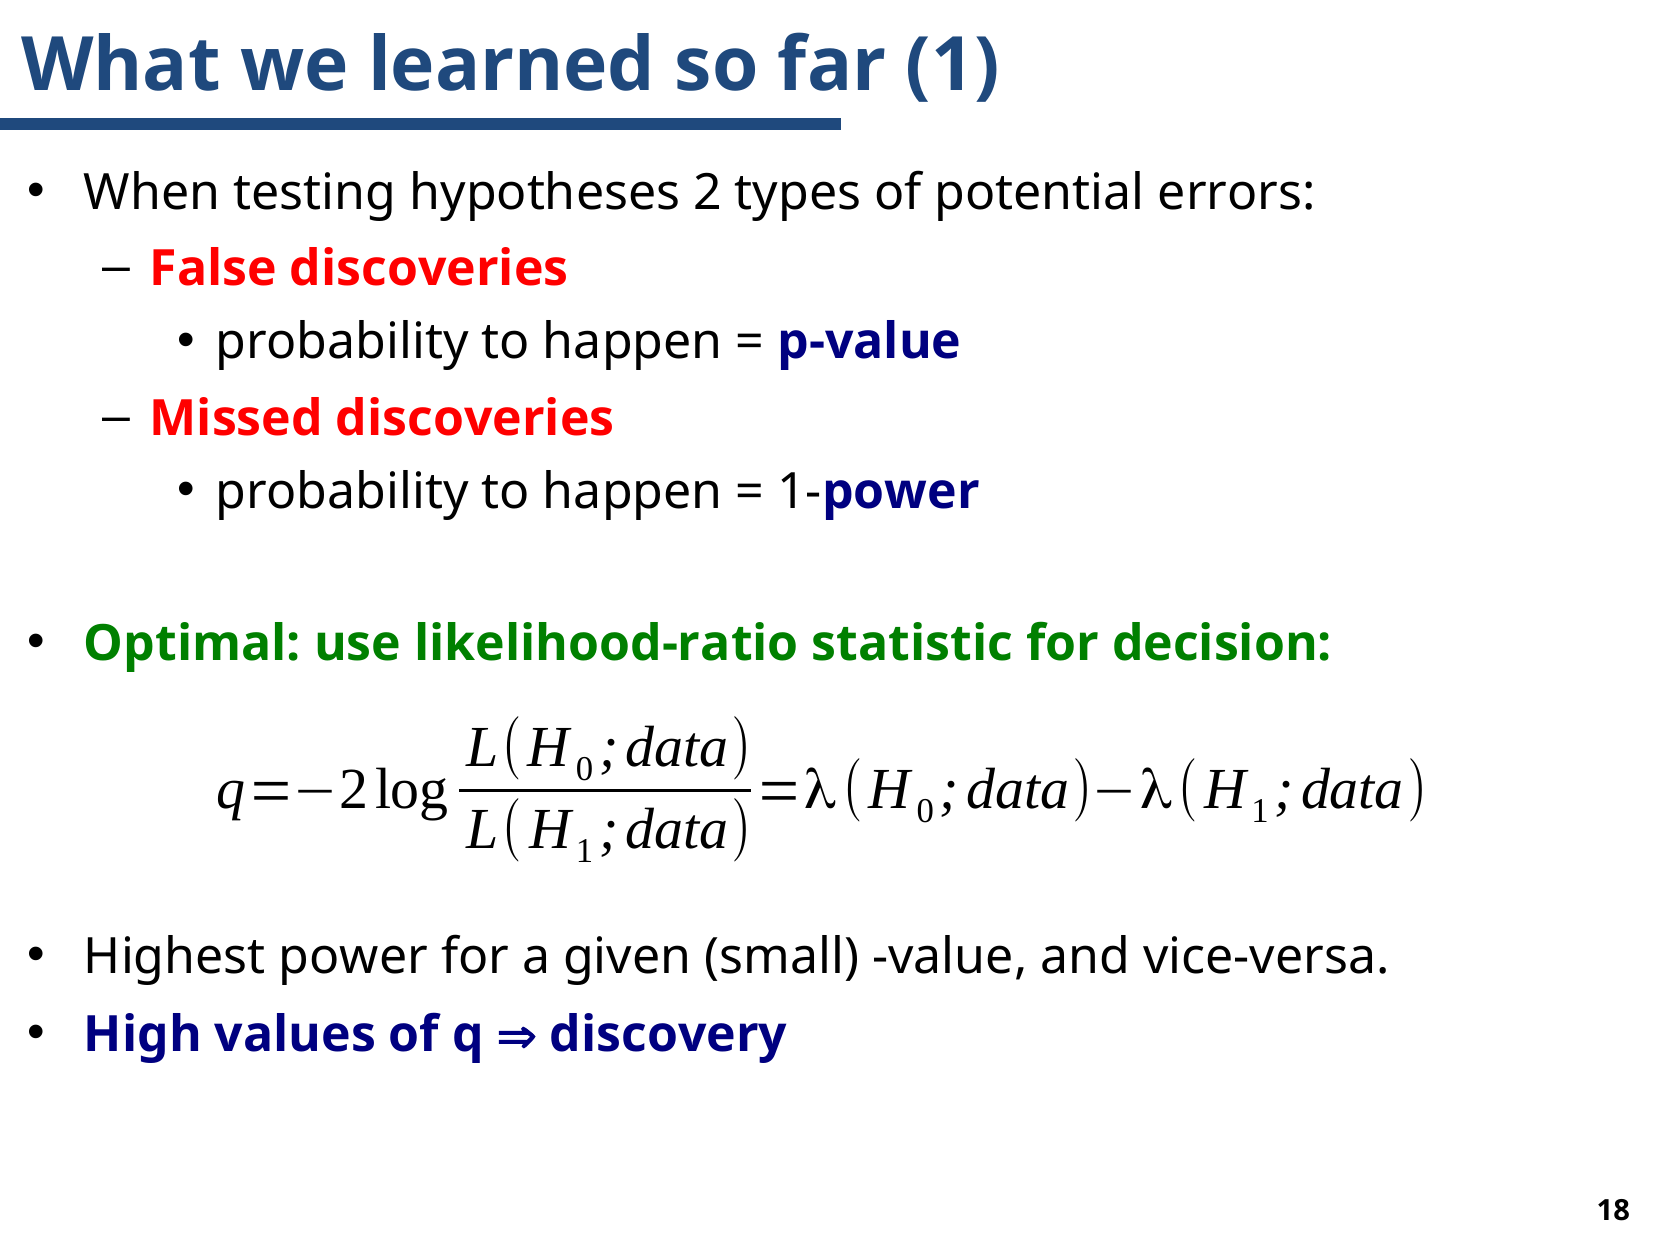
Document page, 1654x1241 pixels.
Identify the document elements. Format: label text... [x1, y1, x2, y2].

chart [210, 712, 1432, 871]
title What we learned so far (1) [6, 7, 1606, 113]
list When testing hypotheses 2 types of potential errors: False discoveries probability to happen = p-value Missed discoveries probability to happen = 1-power Optimal: use likelihood-ratio statistic for decision: Highest power for a given (small) -value, and vice-versa. High values of q Þ discovery [12, 151, 1640, 1156]
